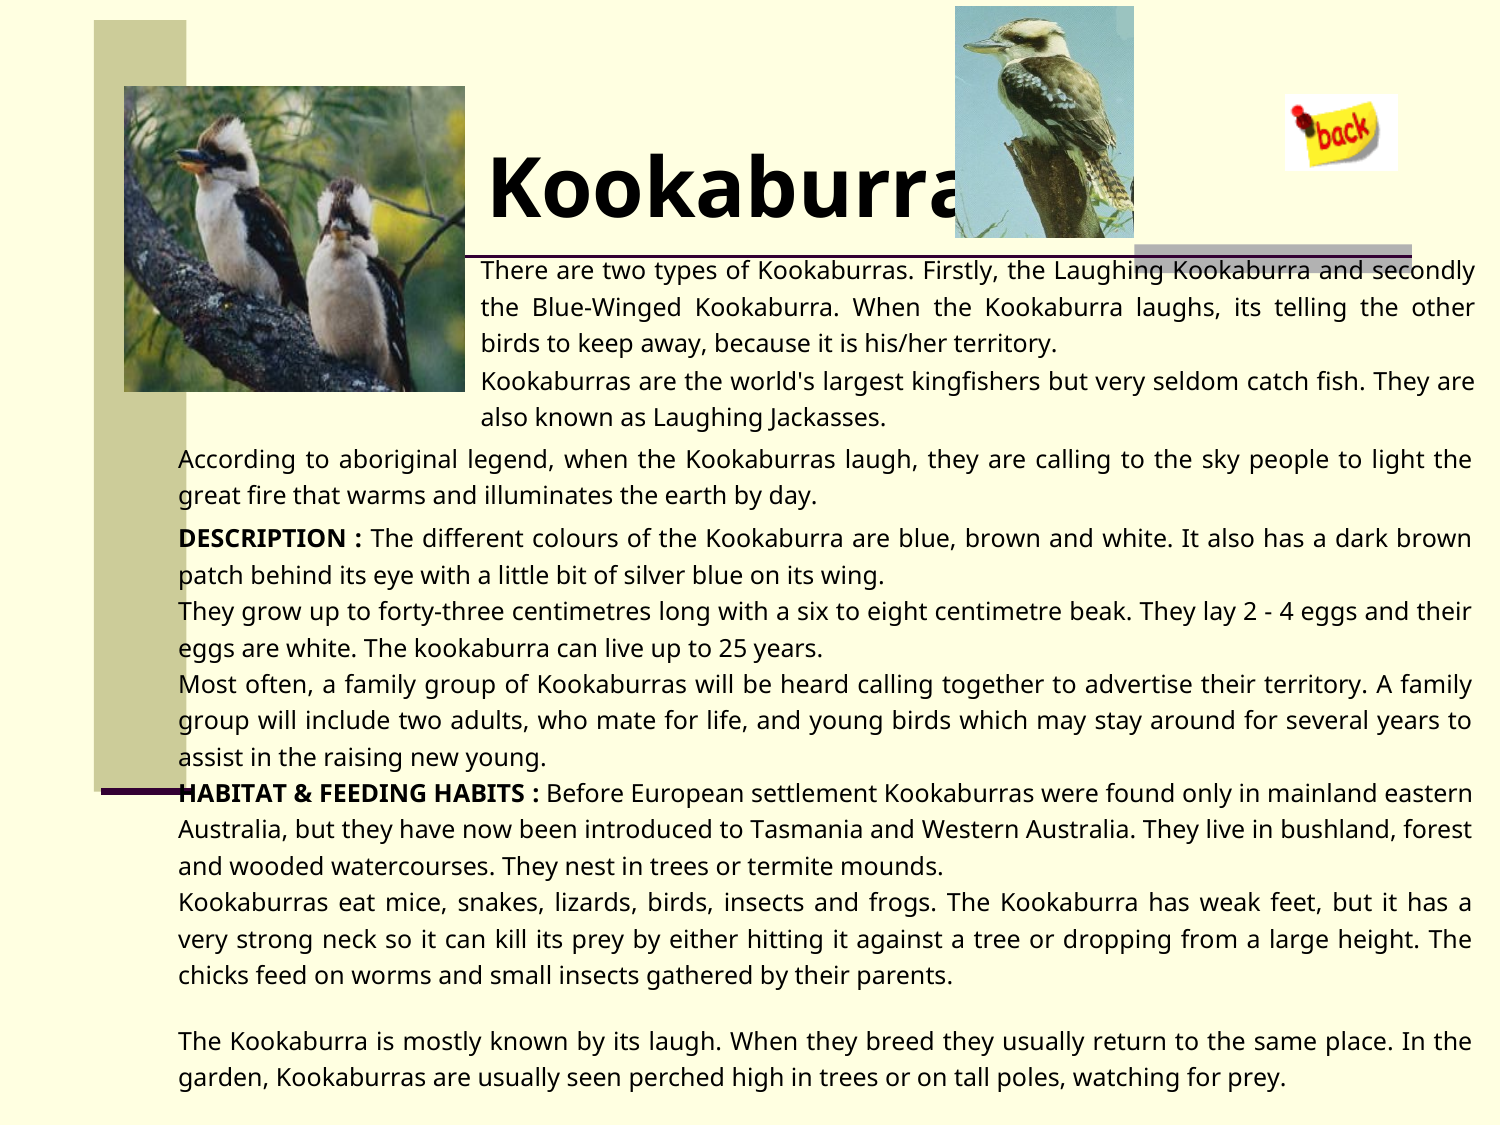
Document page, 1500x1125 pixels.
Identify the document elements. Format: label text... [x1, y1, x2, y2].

picture [955, 6, 1134, 238]
text_box According to aboriginal legend, when the Kookaburras laugh, they are calling to the sky people to light the great fire that warms and illuminates the earth by day. DESCRIPTION : The different colours of the Kookaburra are blue, brown and white. It also has a dark brown patch behind its eye with a little bit of silver blue on its wing. They grow up to forty-three centimetres long with a six to eight centimetre beak. They lay 2 - 4 eggs and their eggs are white. The kookaburra can live up to 25 years. Most often, a family group of Kookaburras will be heard calling together to advertise their territory. A family group will include two adults, who mate for life, and young birds which may stay around for several years to assist in the raising new young. HABITAT & FEEDING HABITS : Before European settlement Kookaburras were found only in mainland eastern Australia, but they have now been introduced to Tasmania and Western Australia. They live in bushland, forest and wooded watercourses. They nest in trees or termite mounds. Kookaburras eat mice, snakes, lizards, birds, insects and frogs. The Kookaburra has weak feet, but it has a very strong neck so it can kill its prey by either hitting it against a tree or dropping from a large height. The chicks feed on worms and small insects gathered by their parents. The Kookaburra is mostly known by its laugh. When they breed they usually return to the same place. In the garden, Kookaburras are usually seen perched high in trees or on tall poles, watching for prey. [178, 439, 1475, 1125]
picture [1285, 94, 1398, 171]
text_box Kookaburra [486, 120, 955, 238]
text_box There are two types of Kookaburras. Firstly, the Laughing Kookaburra and secondly the Blue-Winged Kookaburra. When the Kookaburra laughs, its telling the other birds to keep away, because it is his/her territory. Kookaburras are the world's largest kingfishers but very seldom catch fish. They are also known as Laughing Jackasses. [480, 250, 1478, 440]
picture [124, 86, 465, 392]
